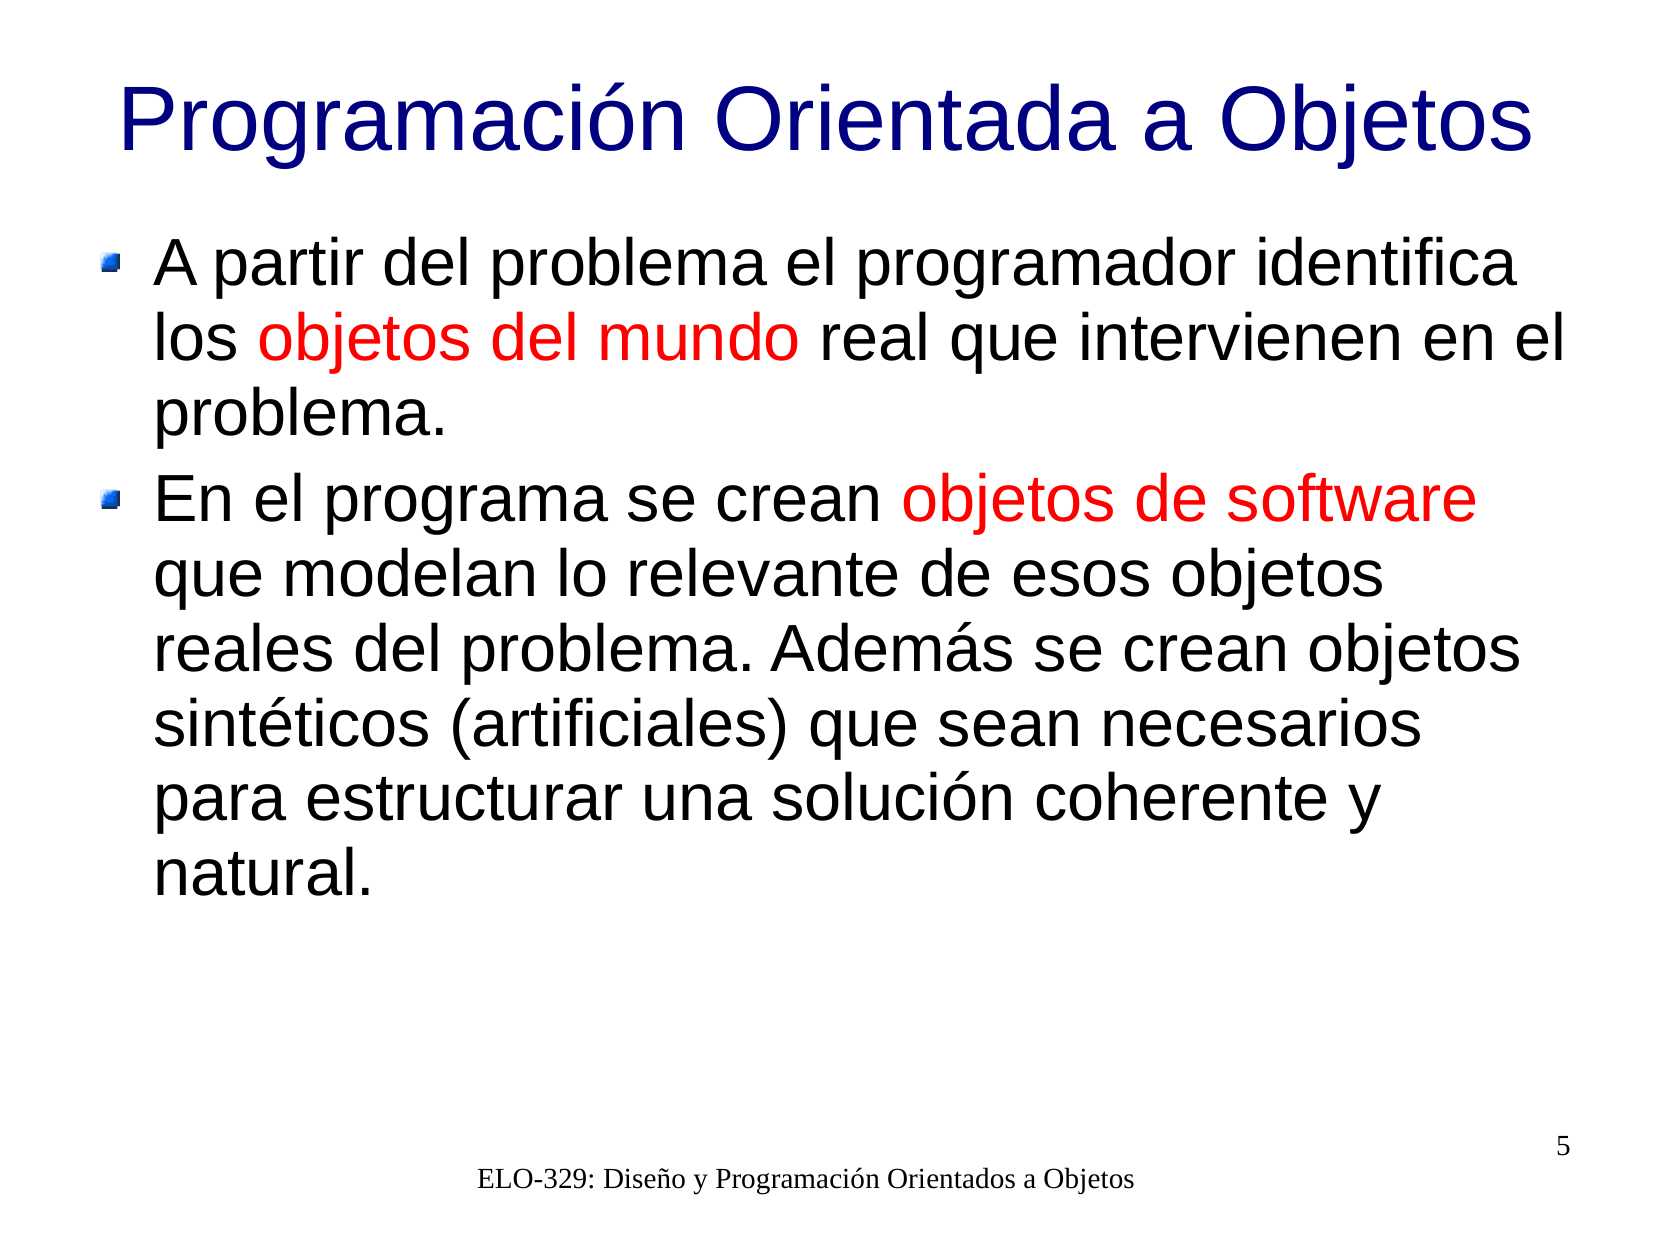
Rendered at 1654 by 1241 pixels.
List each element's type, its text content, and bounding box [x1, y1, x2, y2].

title Programación Orientada a Objetos [82, 49, 1571, 188]
list A partir del problema el programador identifica los objetos del mundo real que intervienen en el problema. En el programa se crean objetos de software que modelan lo relevante de esos objetos reales del problema. Además se crean objetos sintéticos (artificiales) que sean necesarios para estructurar una solución coherente y natural. [82, 225, 1571, 1109]
